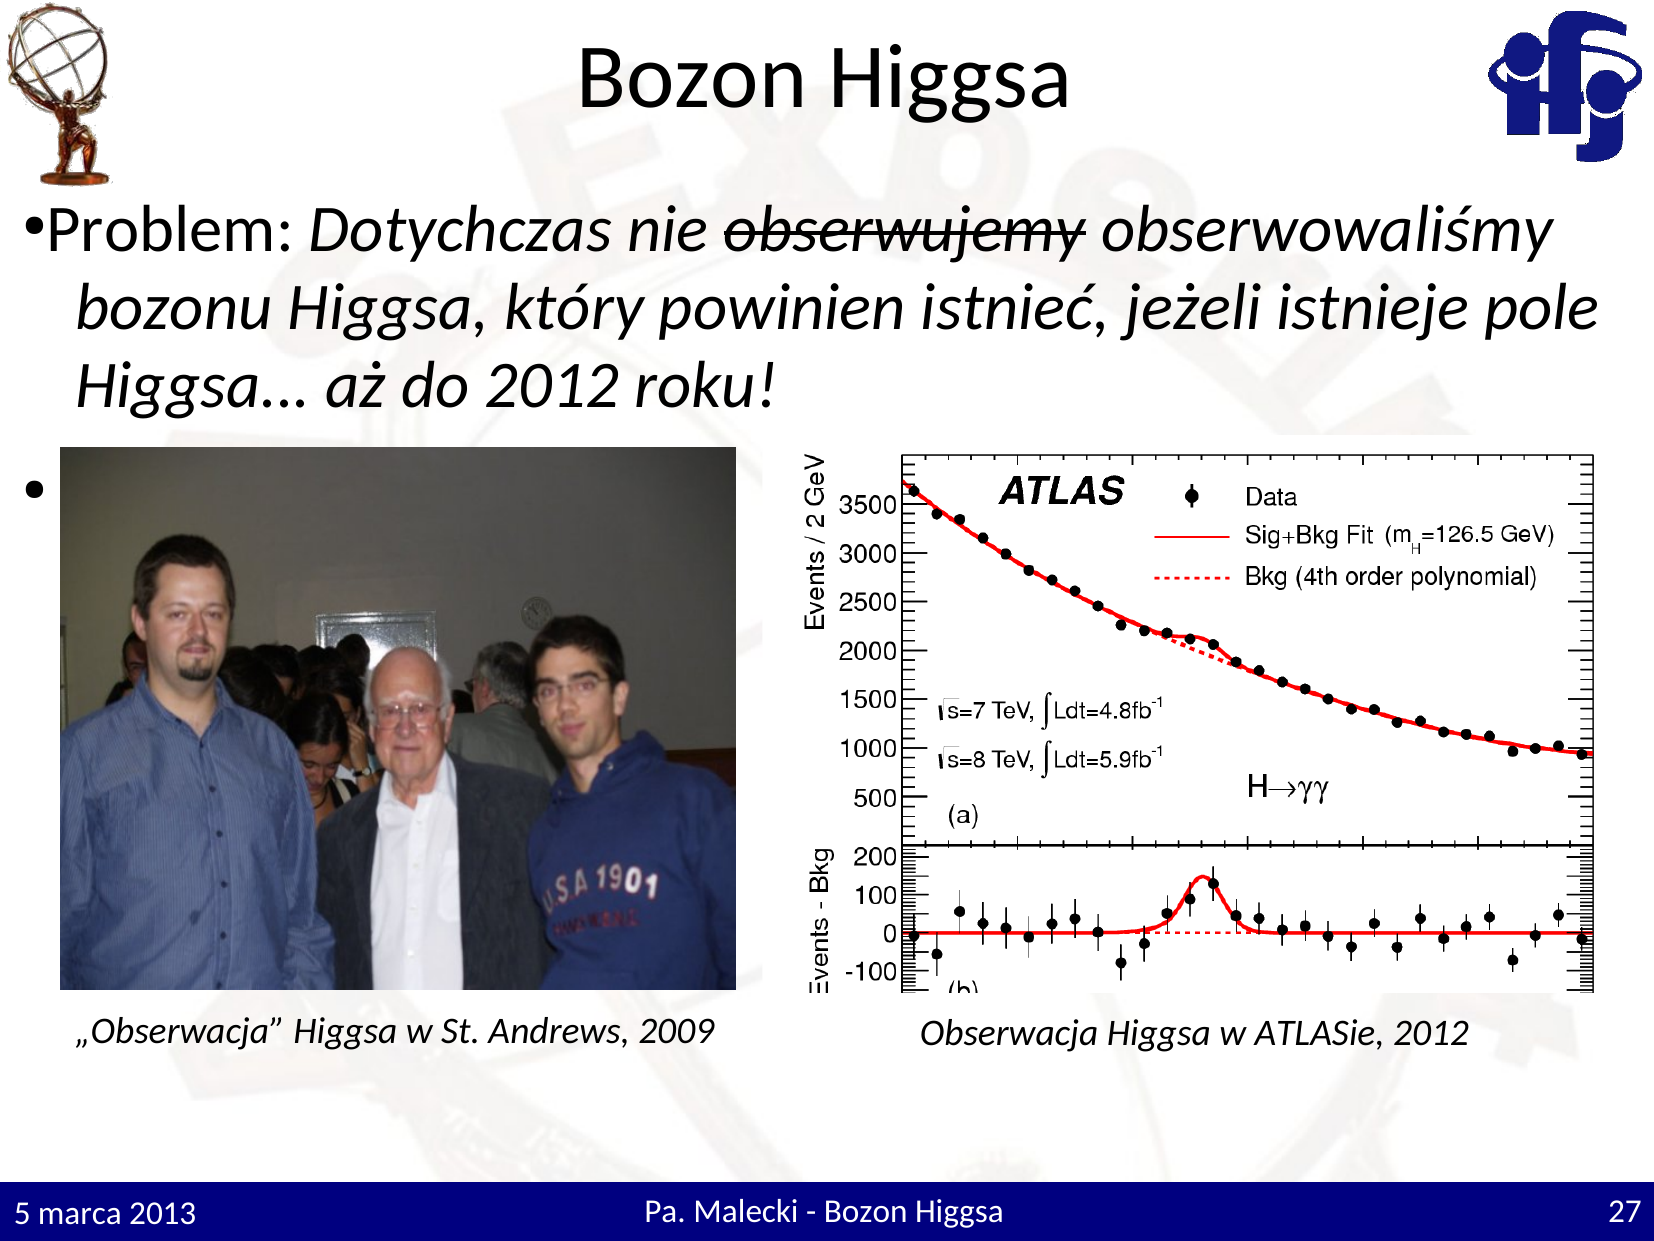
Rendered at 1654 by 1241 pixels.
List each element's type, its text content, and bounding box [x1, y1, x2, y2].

text_box „Obserwacja” Higgsa w St. Andrews, 2009 [60, 1002, 730, 1059]
text_box Obserwacja Higgsa w ATLASie, 2012 [904, 1005, 1485, 1062]
list Problem: Dotychczas nie obserwujemy obserwowaliśmy bozonu Higgsa, który powinien istnieć, jeżeli istnieje pole Higgsa... aż do 2012 roku! [19, 187, 1636, 1171]
title Bozon Higgsa [75, 0, 1575, 150]
picture [0, 0, 1654, 1182]
